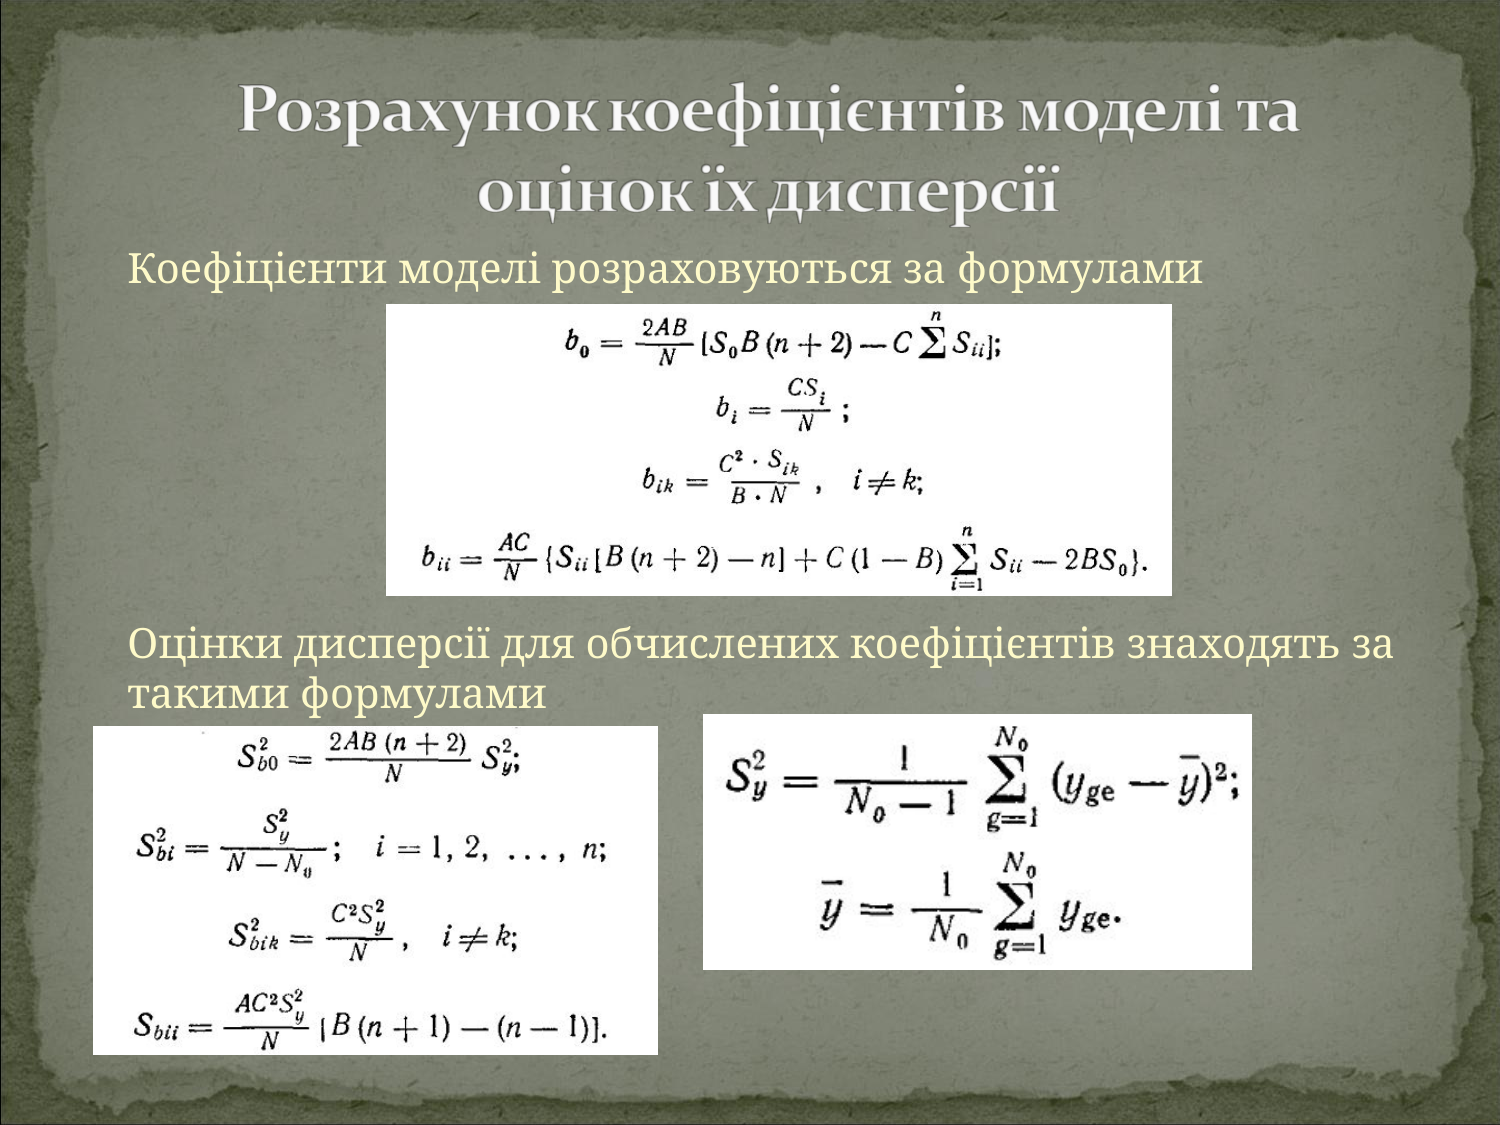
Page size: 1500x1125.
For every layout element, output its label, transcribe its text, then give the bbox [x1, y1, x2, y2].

text_box [115, 47, 1418, 238]
picture [0, 0, 1500, 1125]
list Коефіцієнти моделі розраховуються за формулами Оцінки дисперсії для обчислених коефіцієнтів знаходять за такими формулами [112, 234, 1413, 976]
